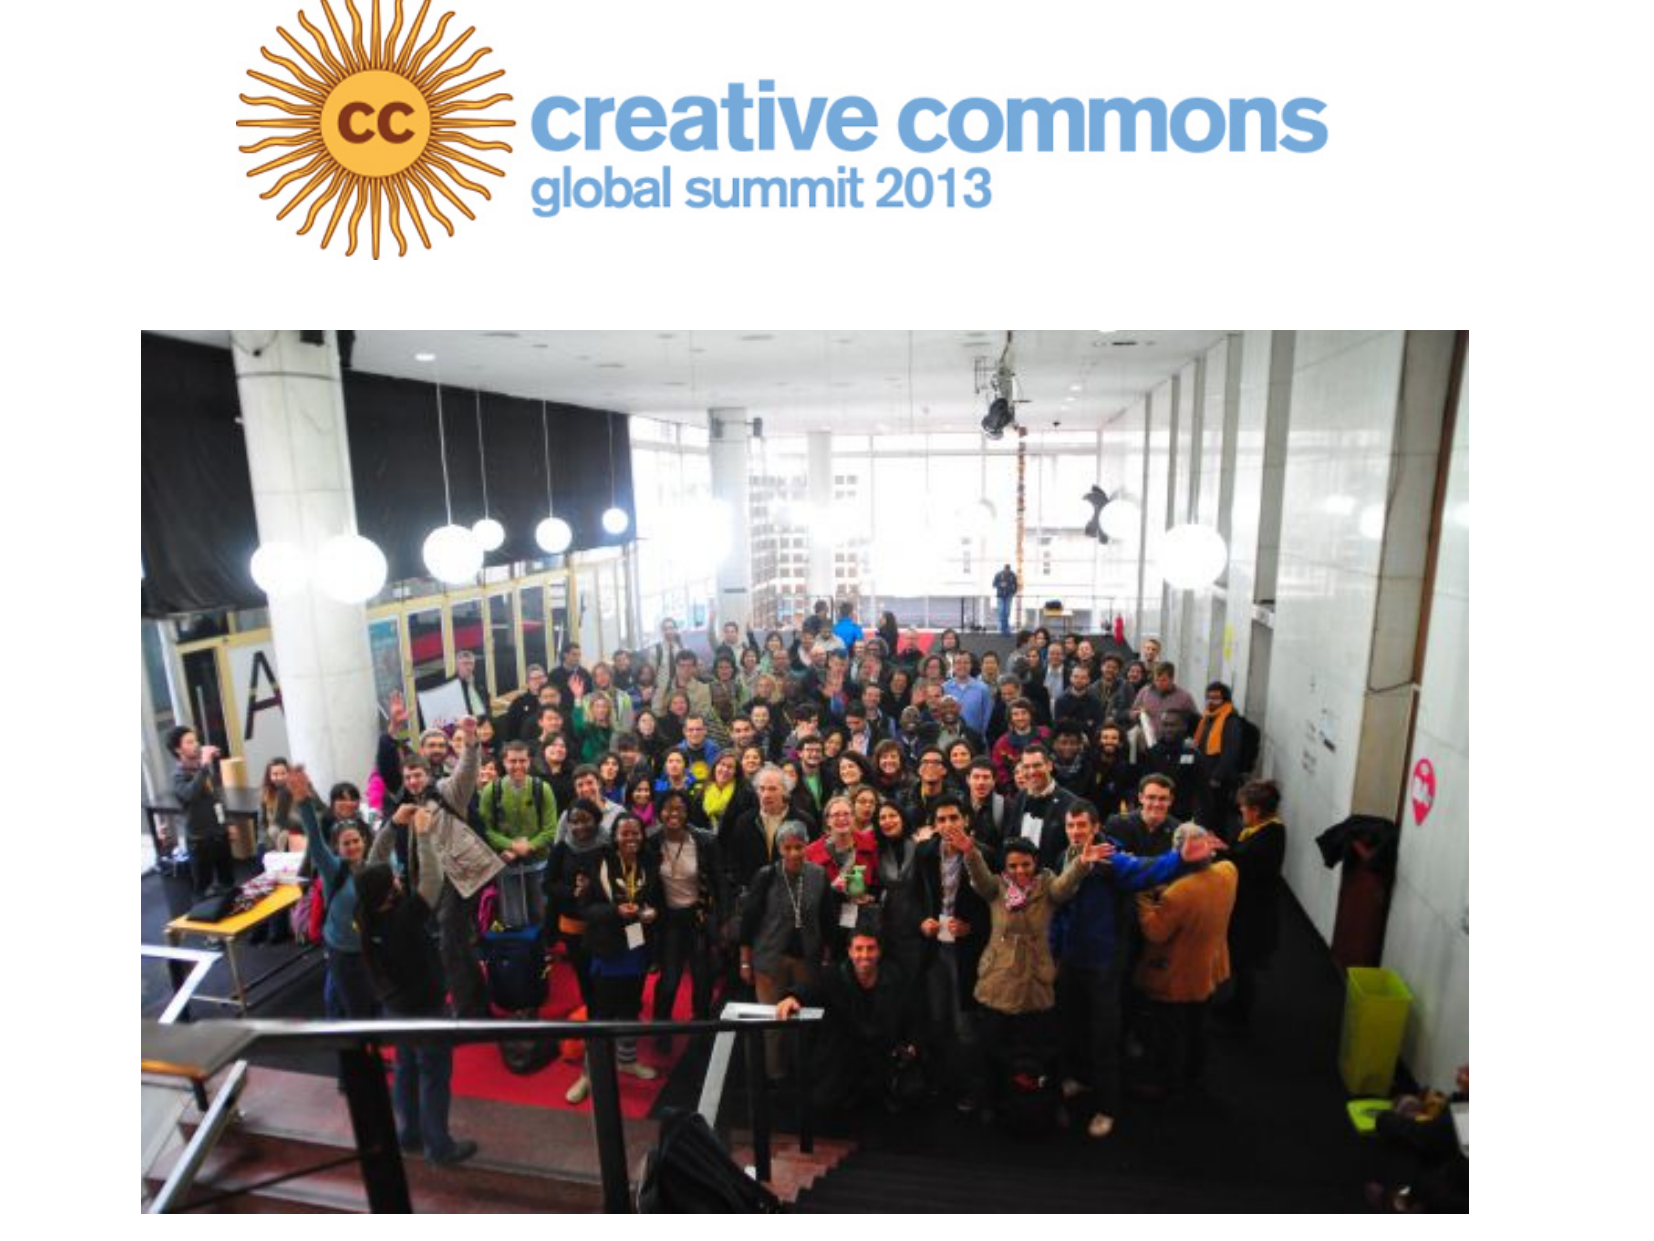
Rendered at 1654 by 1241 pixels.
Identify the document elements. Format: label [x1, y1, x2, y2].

picture [141, 330, 1469, 1214]
picture [236, 0, 1330, 260]
